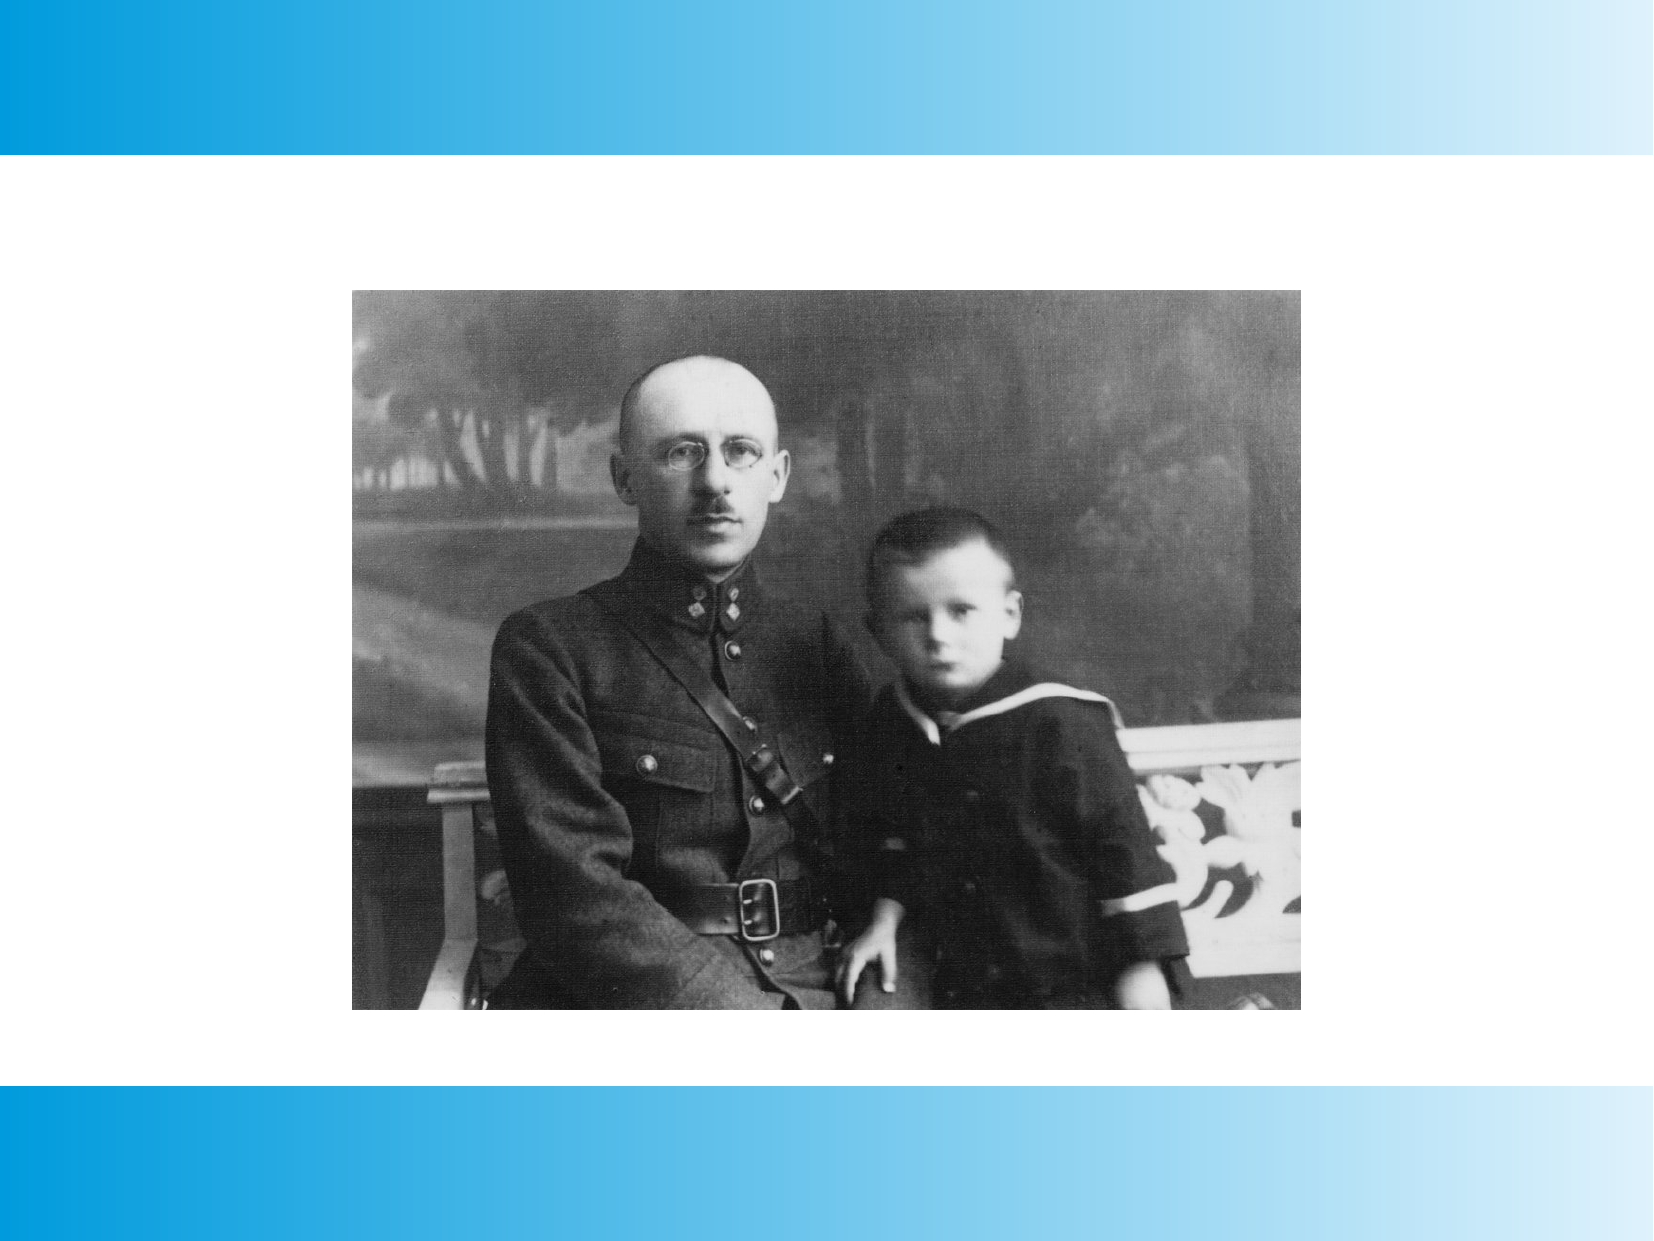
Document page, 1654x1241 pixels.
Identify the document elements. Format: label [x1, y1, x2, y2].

picture [352, 290, 1301, 1010]
